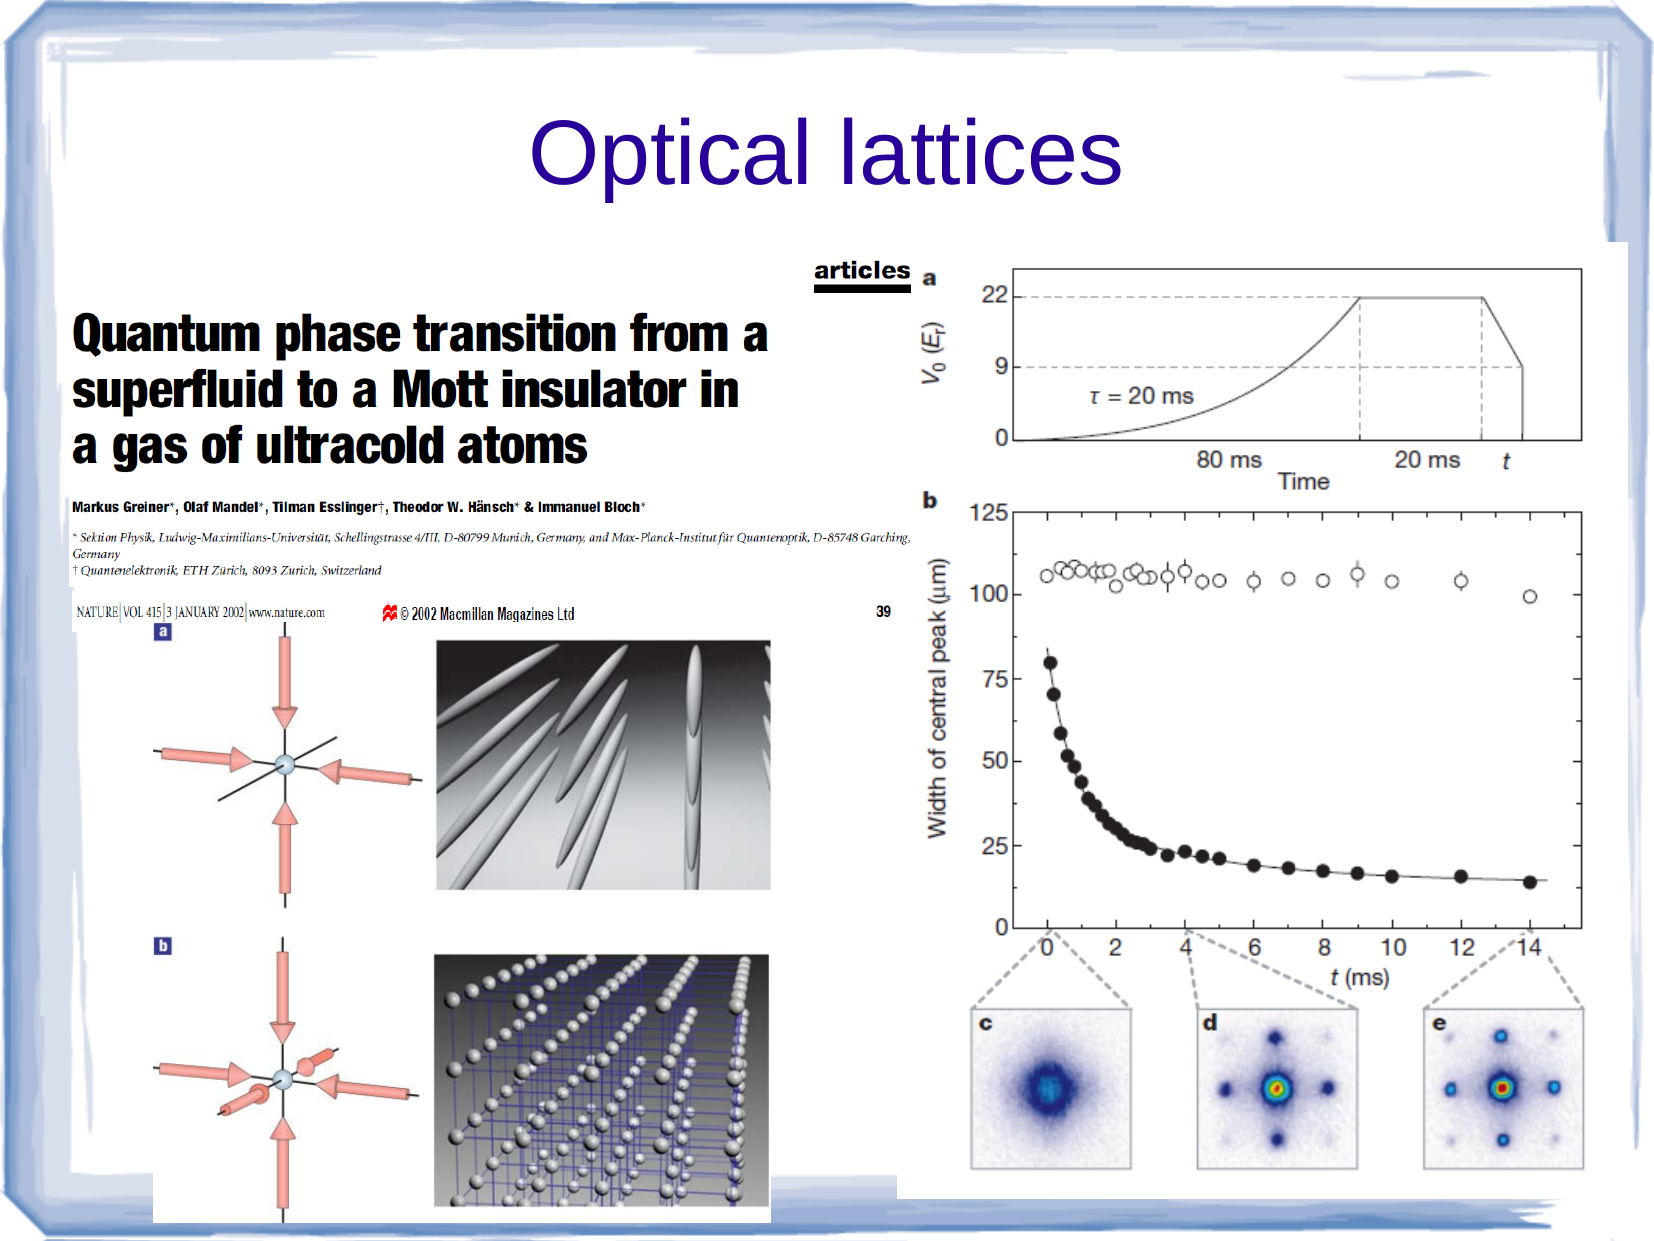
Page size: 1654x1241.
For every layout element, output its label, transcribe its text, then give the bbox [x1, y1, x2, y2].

picture [0, 0, 1654, 1241]
title Optical lattices [82, 56, 1571, 246]
